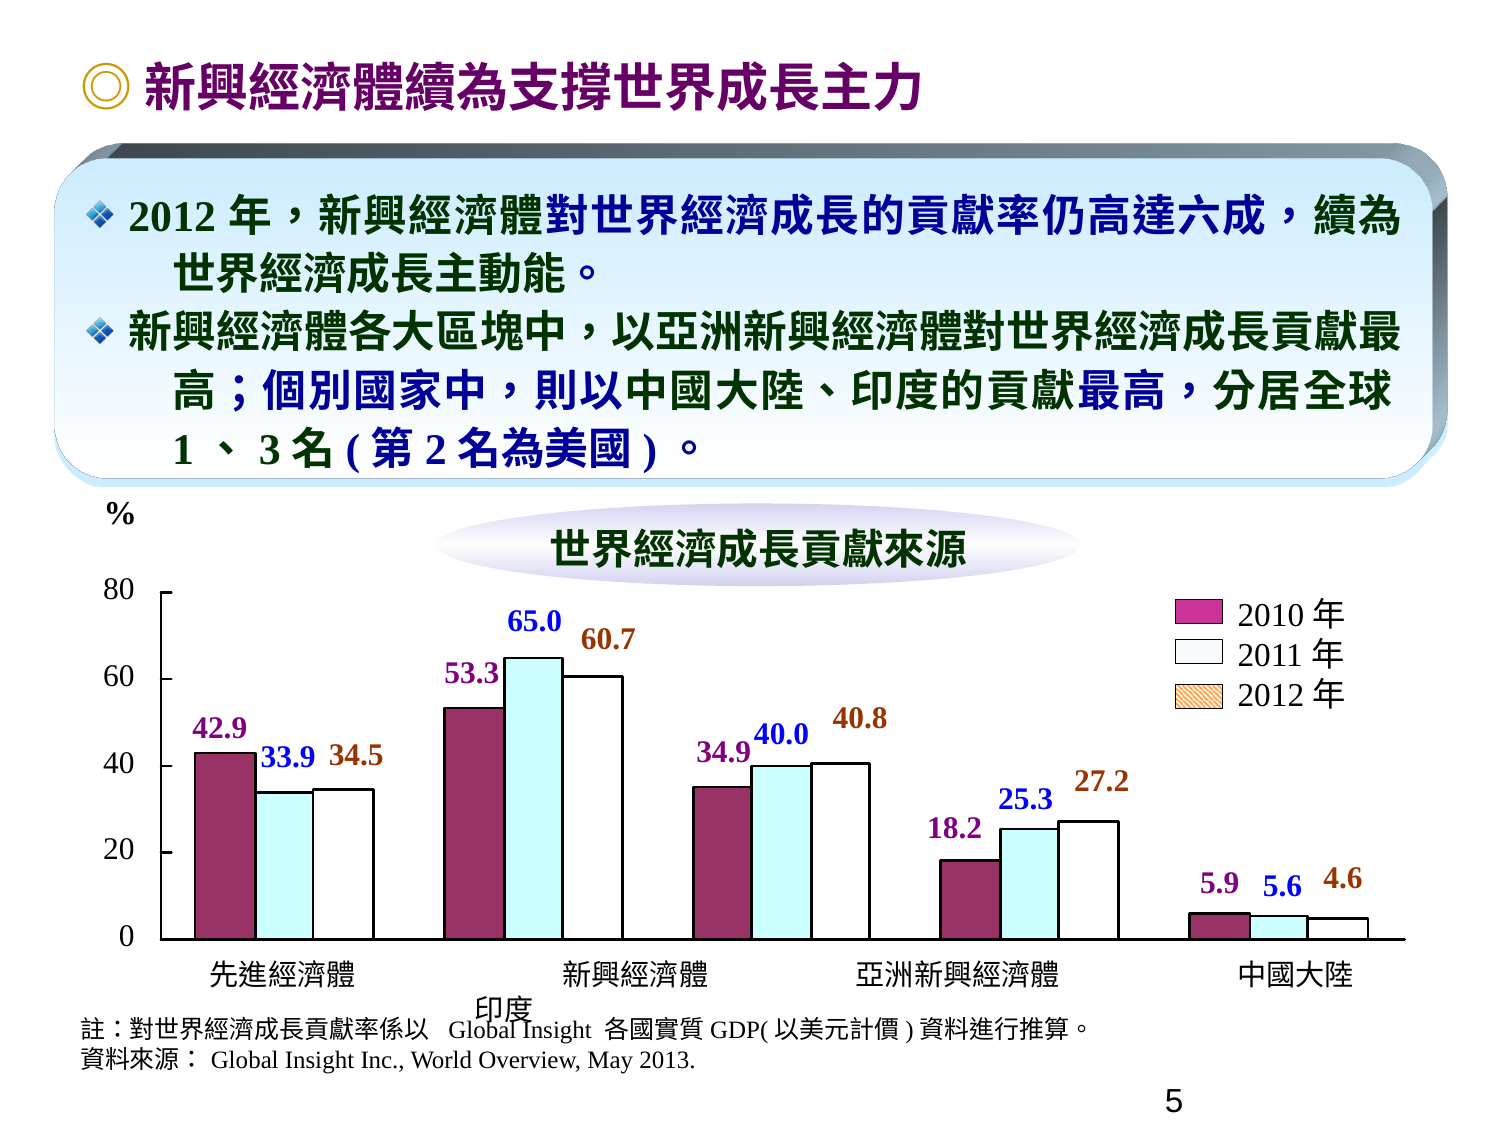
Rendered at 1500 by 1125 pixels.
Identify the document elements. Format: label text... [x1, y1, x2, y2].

text_box 2010年 2011年 2012年 [1222, 586, 1387, 763]
text_box 4 [1150, 1061, 1500, 1125]
text_box 世界經濟成長貢獻來源 [436, 503, 1081, 587]
chart [82, 550, 1416, 982]
text_box ◎新興經濟體續為支撐世界成長主力 [65, 55, 1057, 126]
text_box % [88, 483, 160, 539]
text_box [1175, 639, 1223, 663]
text_box 註：對世界經濟成長貢獻率係以 Global Insight 各國實質GDP(以美元計價)資料進行推算。 資料來源：Global Insight Inc., World Overview, May 2013. [64, 1006, 1150, 1083]
text_box [1175, 684, 1223, 709]
text_box 先進經濟體 新興經濟體 亞洲新興經濟體 中國大陸 印度 [194, 949, 1412, 1000]
text_box [1175, 599, 1223, 623]
